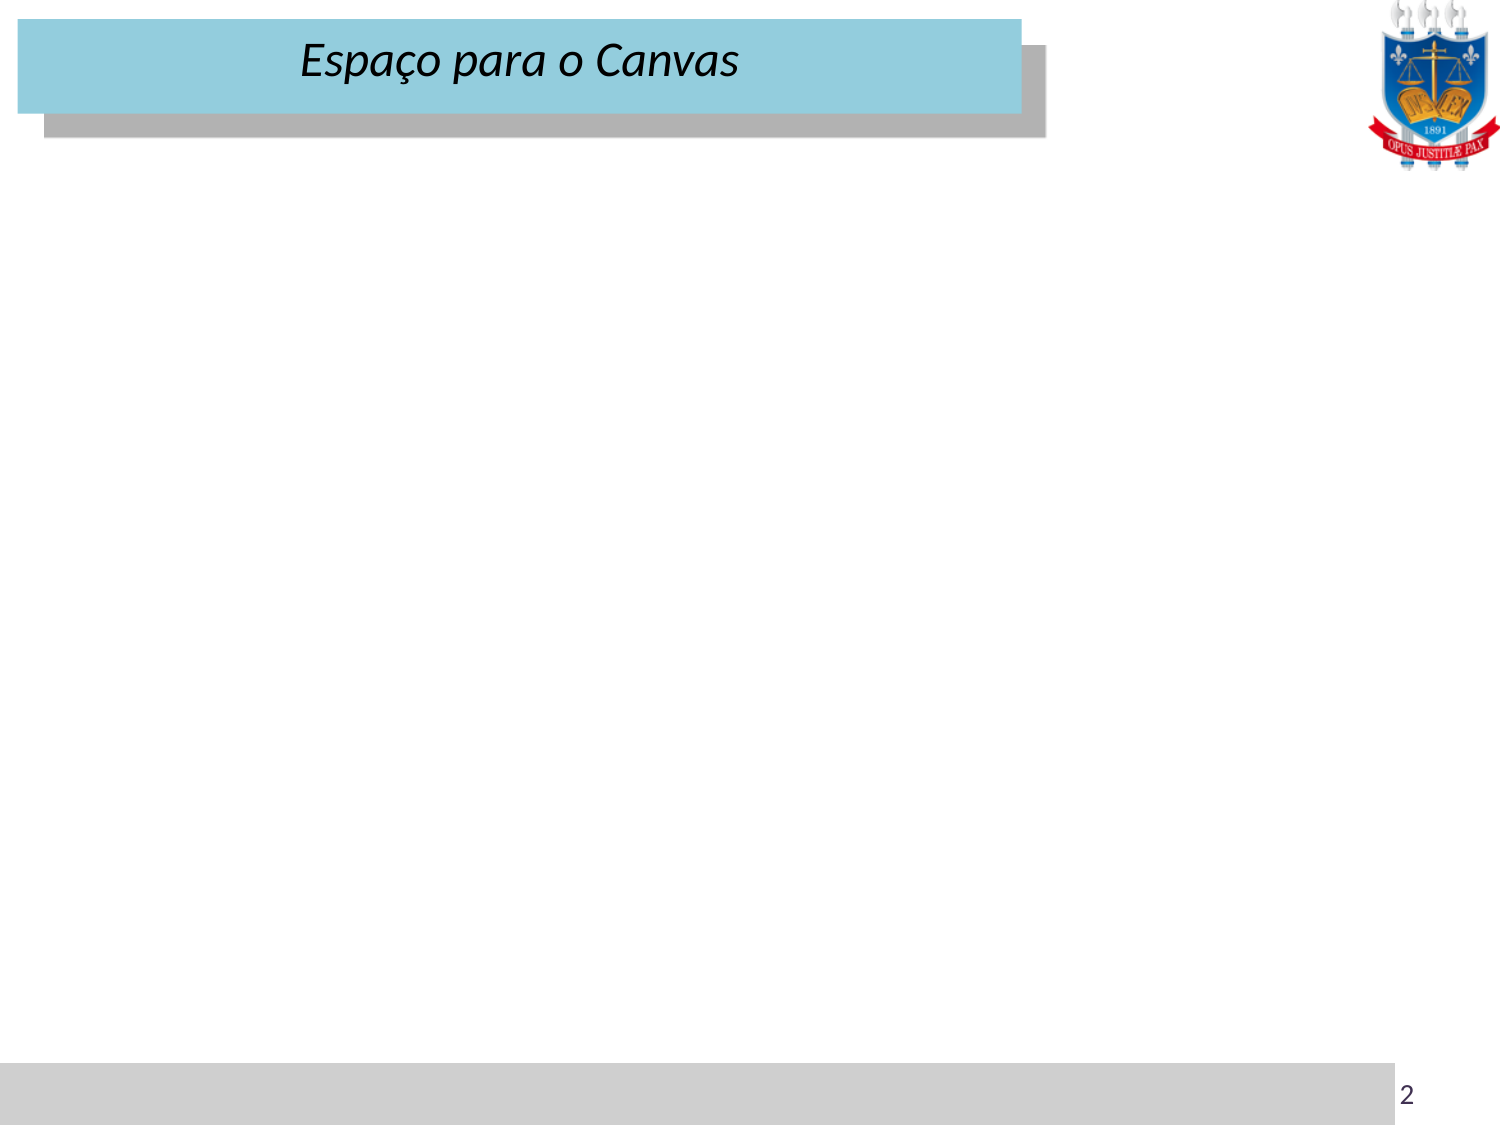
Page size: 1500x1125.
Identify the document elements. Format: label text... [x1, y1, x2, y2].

picture [1368, 0, 1500, 171]
text_box Espaço para o Canvas [17, 19, 1022, 114]
